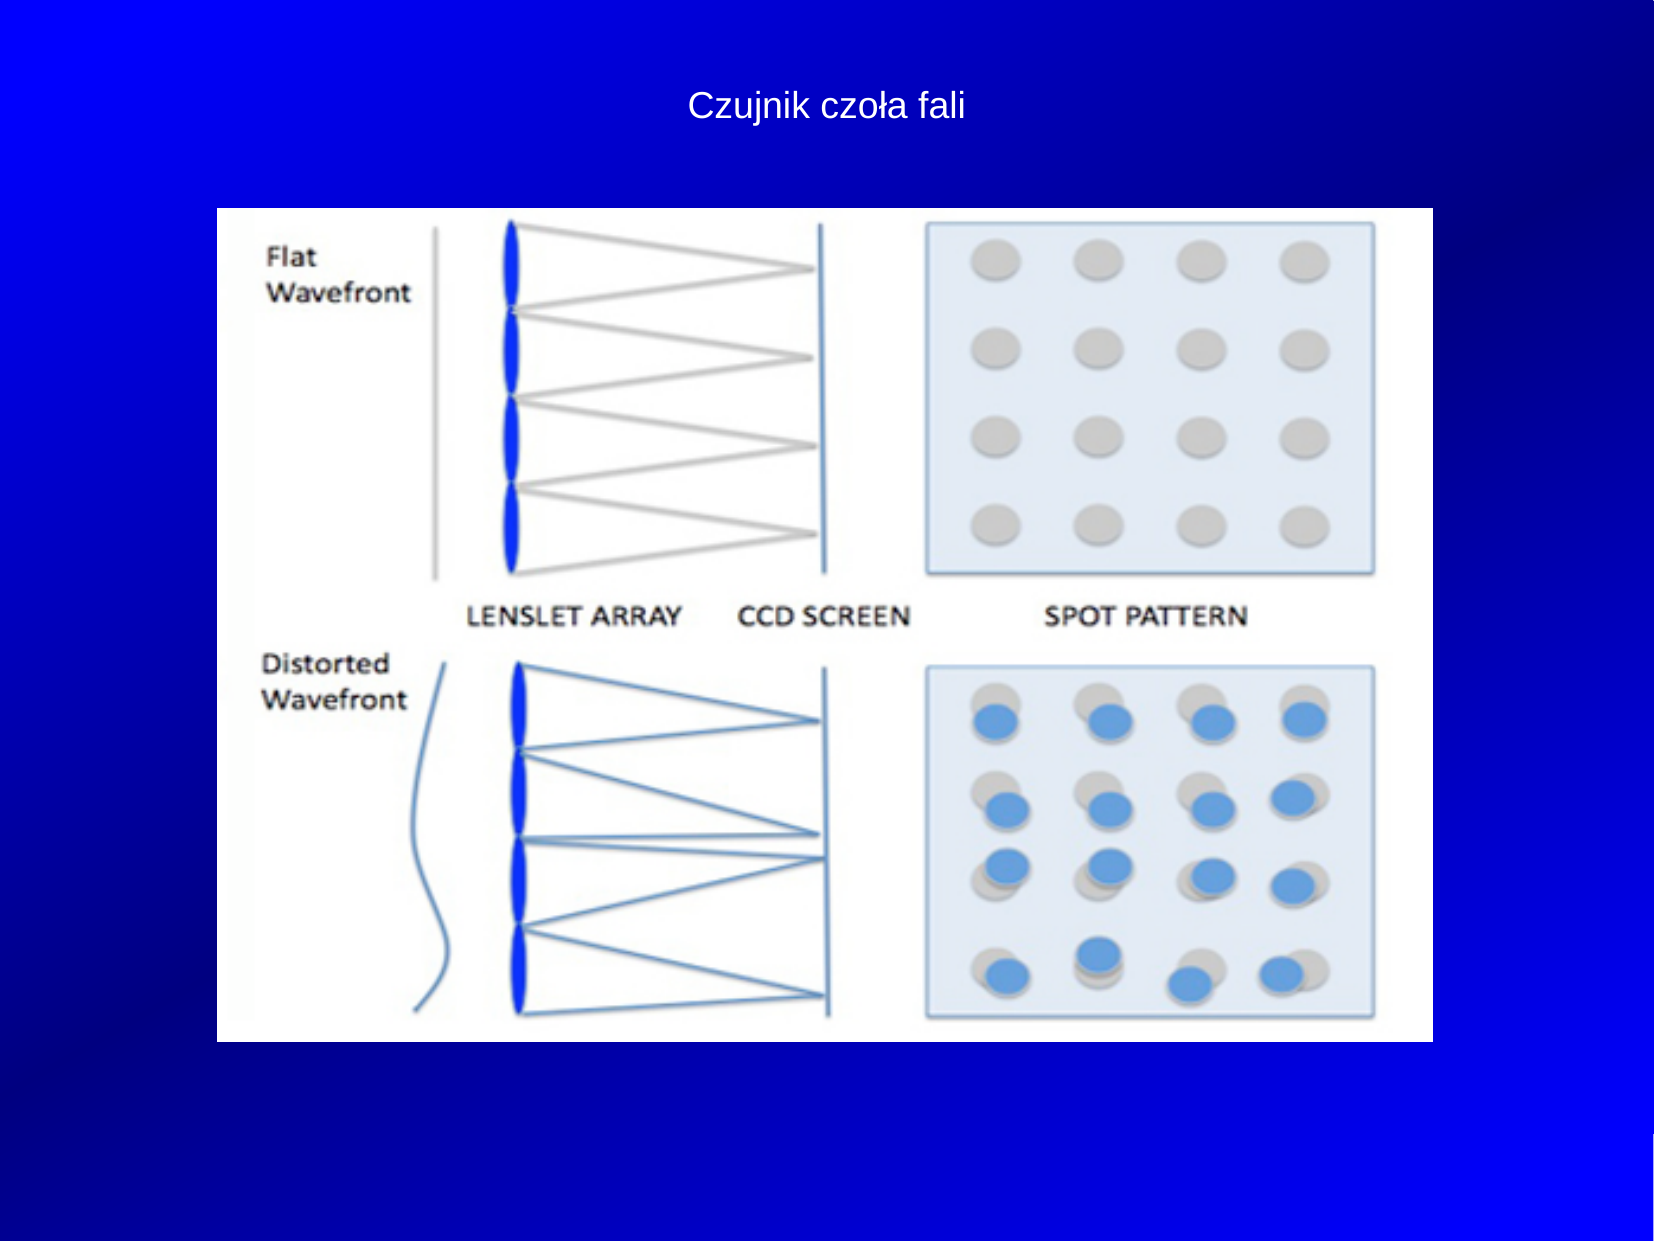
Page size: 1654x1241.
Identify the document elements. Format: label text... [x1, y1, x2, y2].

text_box Czujnik czoła fali [672, 76, 981, 134]
picture [217, 208, 1433, 1042]
